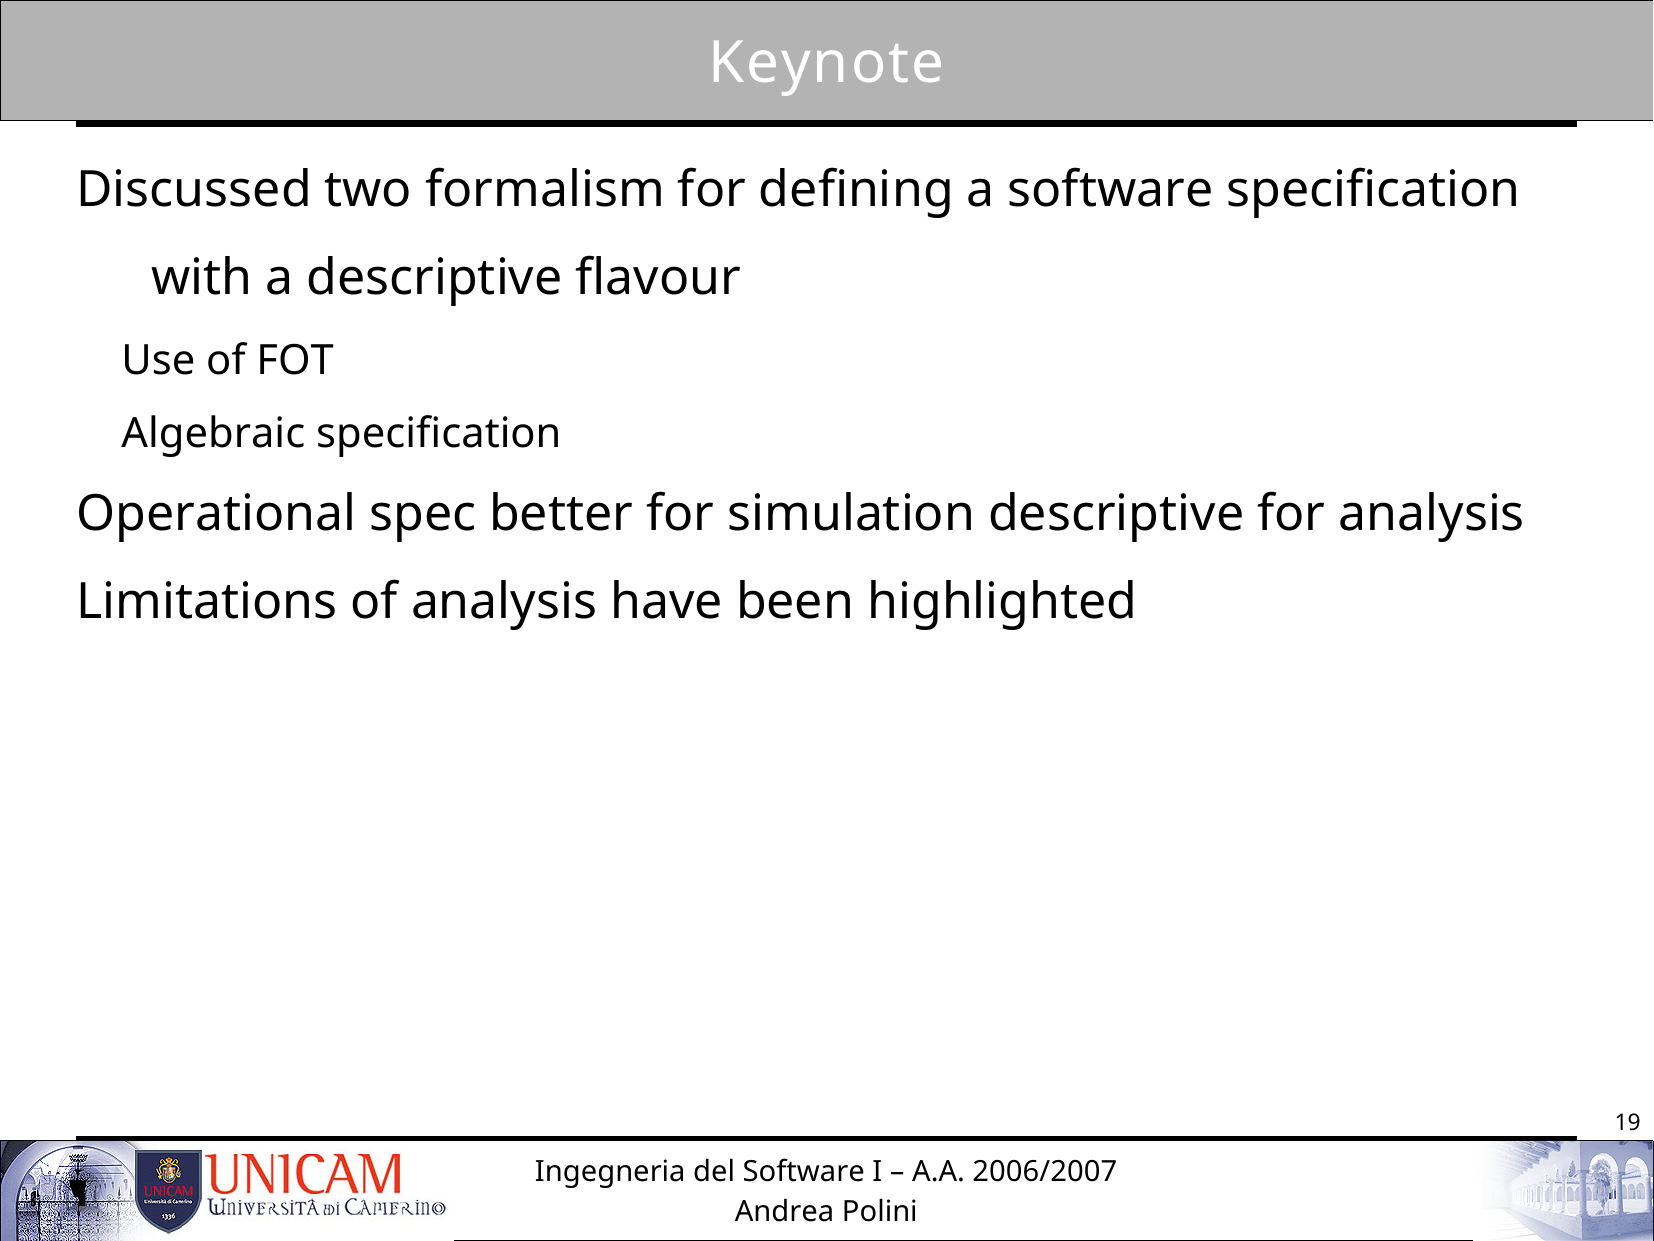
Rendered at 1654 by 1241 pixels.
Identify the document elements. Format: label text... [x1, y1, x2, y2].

title Keynote [0, 0, 1653, 121]
picture [1473, 1141, 1654, 1241]
list Discussed two formalism for defining a software specification with a descriptive flavour Use of FOT Algebraic specification Operational spec better for simulation descriptive for analysis Limitations of analysis have been highlighted [76, 152, 1577, 671]
picture [0, 1141, 454, 1241]
